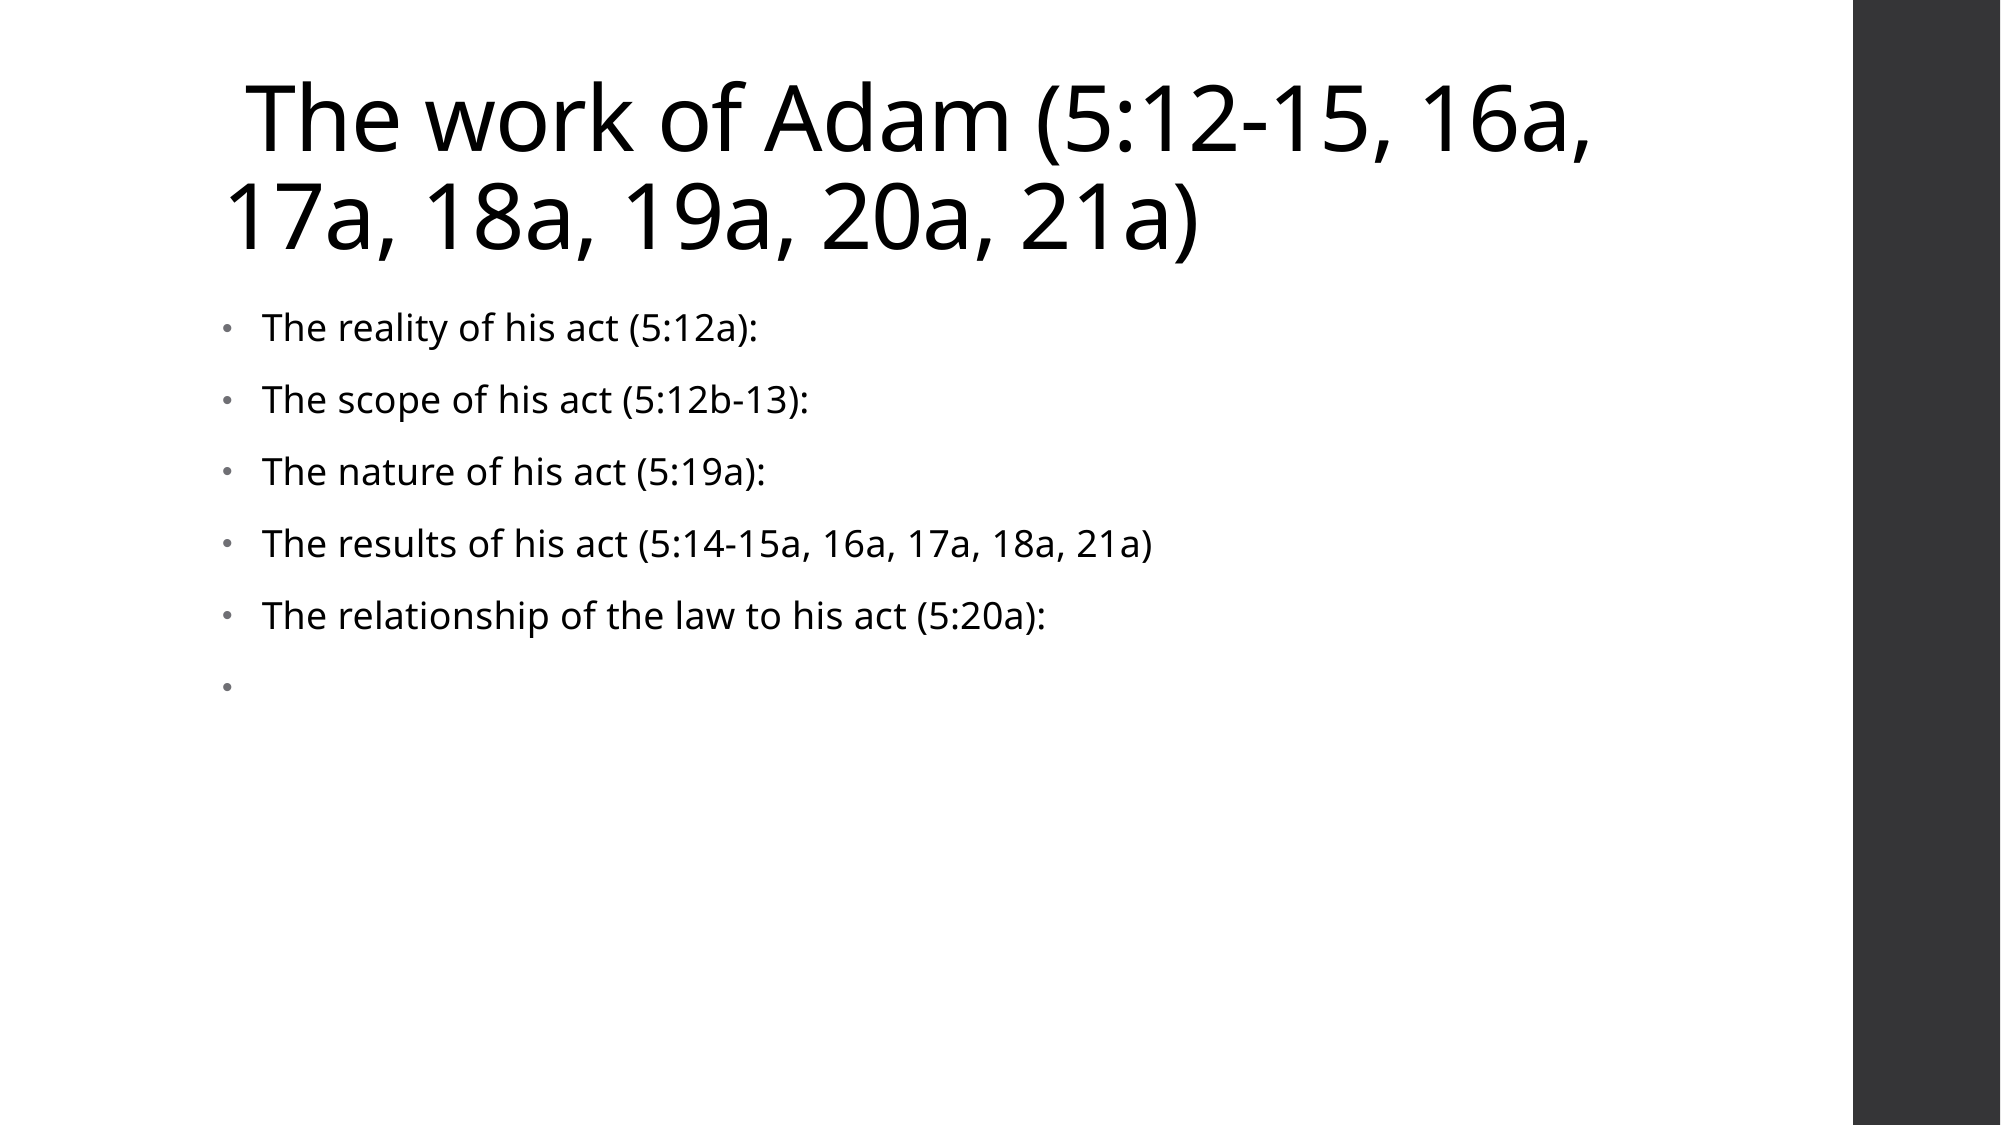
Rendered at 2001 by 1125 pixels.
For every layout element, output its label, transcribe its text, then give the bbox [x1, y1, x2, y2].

title The work of Adam (5:12-15, 16a, 17a, 18a, 19a, 20a, 21a) [206, 60, 1797, 278]
list The reality of his act (5:12a): The scope of his act (5:12b-13): The nature of his act (5:19a): The results of his act (5:14-15a, 16a, 17a, 18a, 21a) The relationship of the law to his act (5:20a): [206, 299, 1617, 1014]
